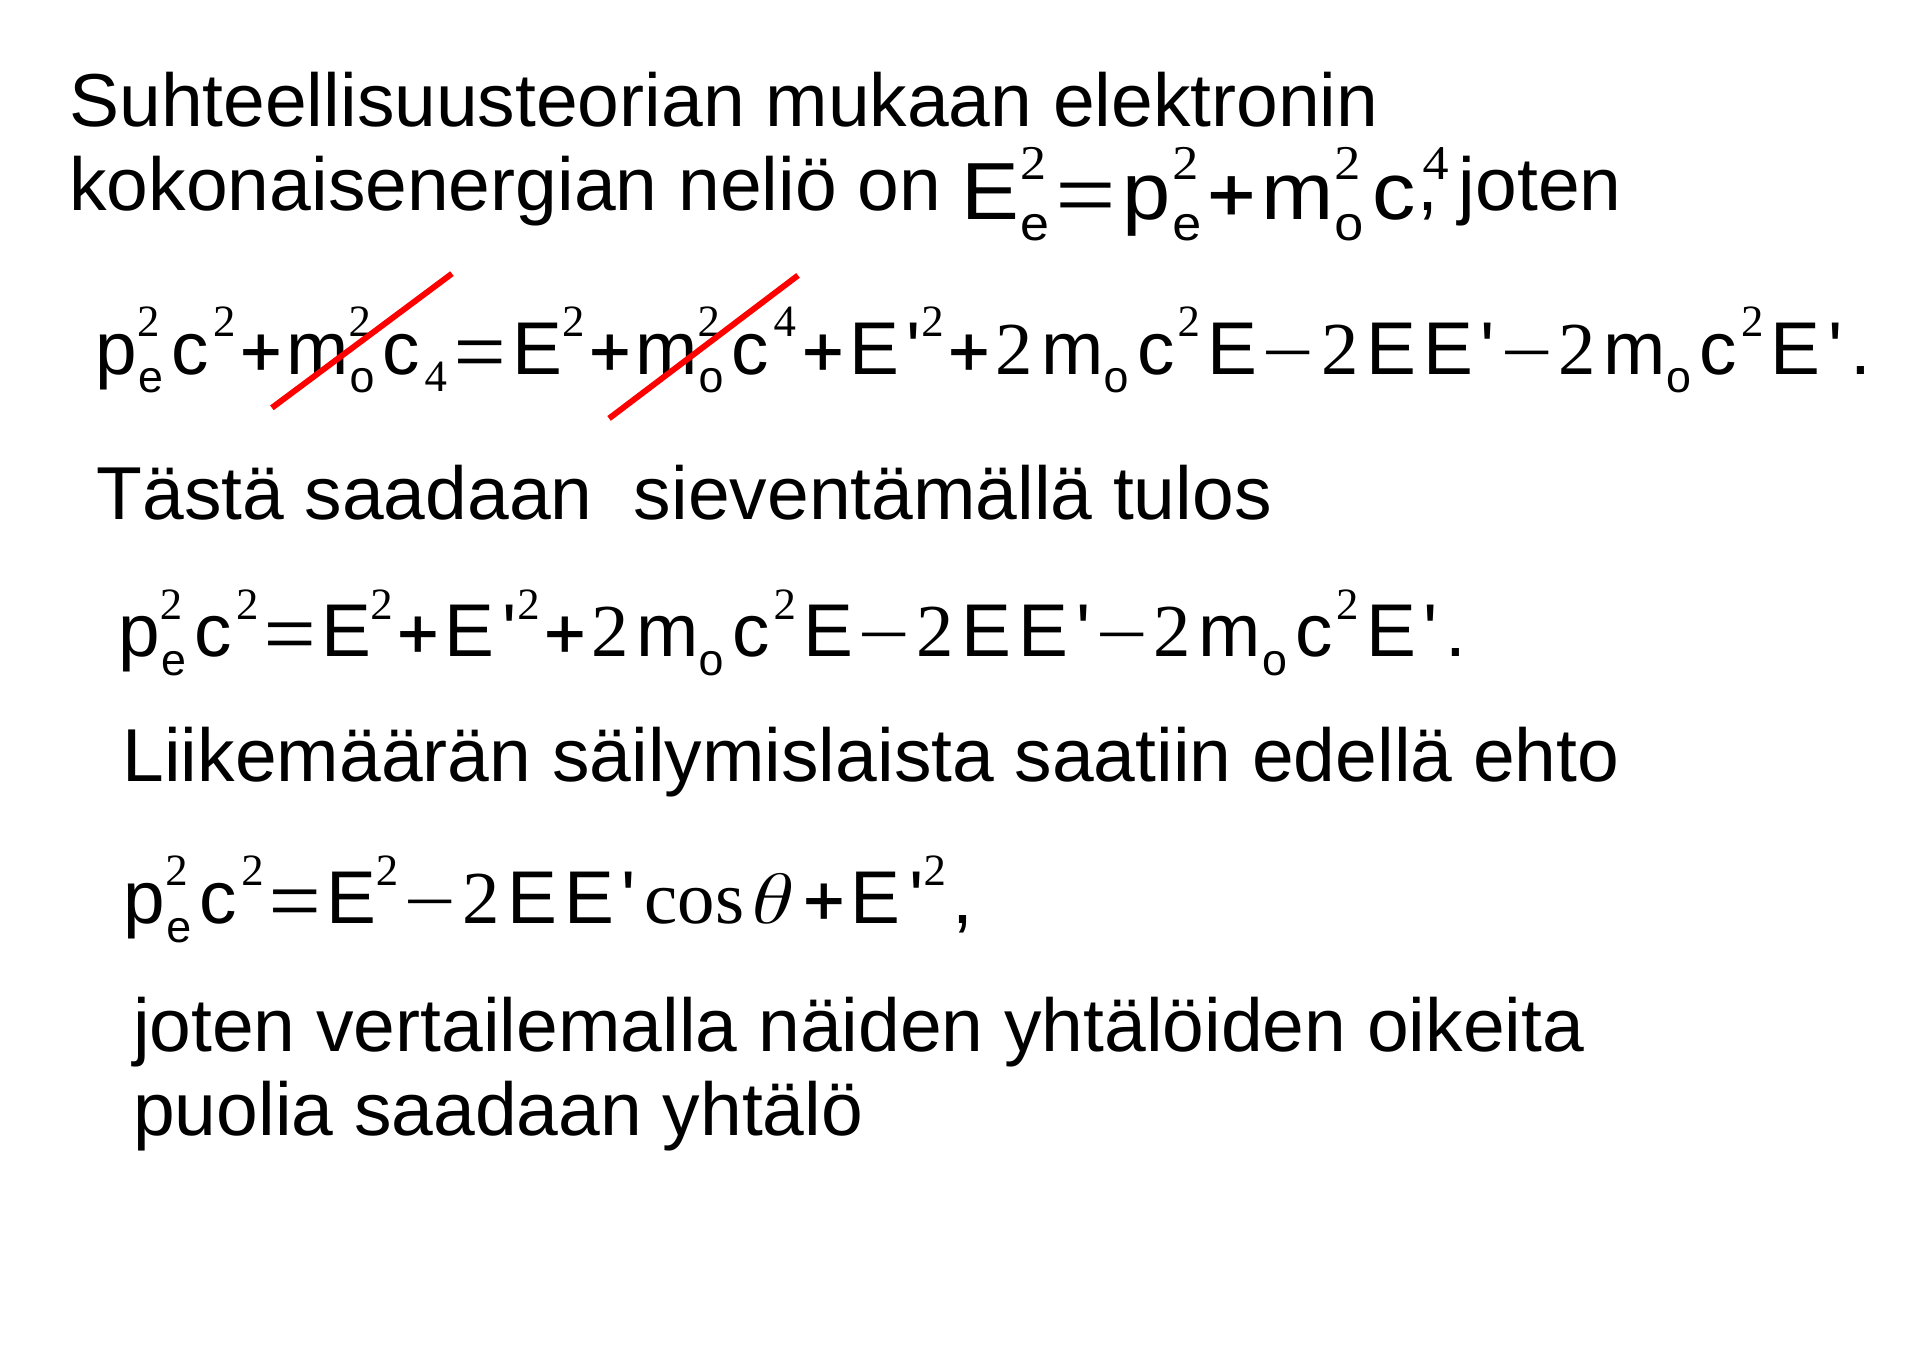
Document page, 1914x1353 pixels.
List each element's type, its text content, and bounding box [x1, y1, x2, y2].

text_box Tästä saadaan sieventämällä tulos [81, 444, 1773, 544]
chart [117, 846, 980, 952]
chart [637, 297, 1878, 402]
text_box joten vertailemalla näiden yhtälöiden oikeita puolia saadaan yhtälö [118, 976, 1765, 1199]
chart [954, 136, 1457, 251]
chart [89, 297, 414, 402]
text_box Suhteellisuusteorian mukaan elektronin kokonaisenergian neliö on , joten [54, 51, 1709, 343]
chart [112, 579, 1473, 685]
text_box Liikemäärän säilymislaista saatiin edellä ehto [107, 706, 1740, 890]
chart [287, 297, 763, 402]
